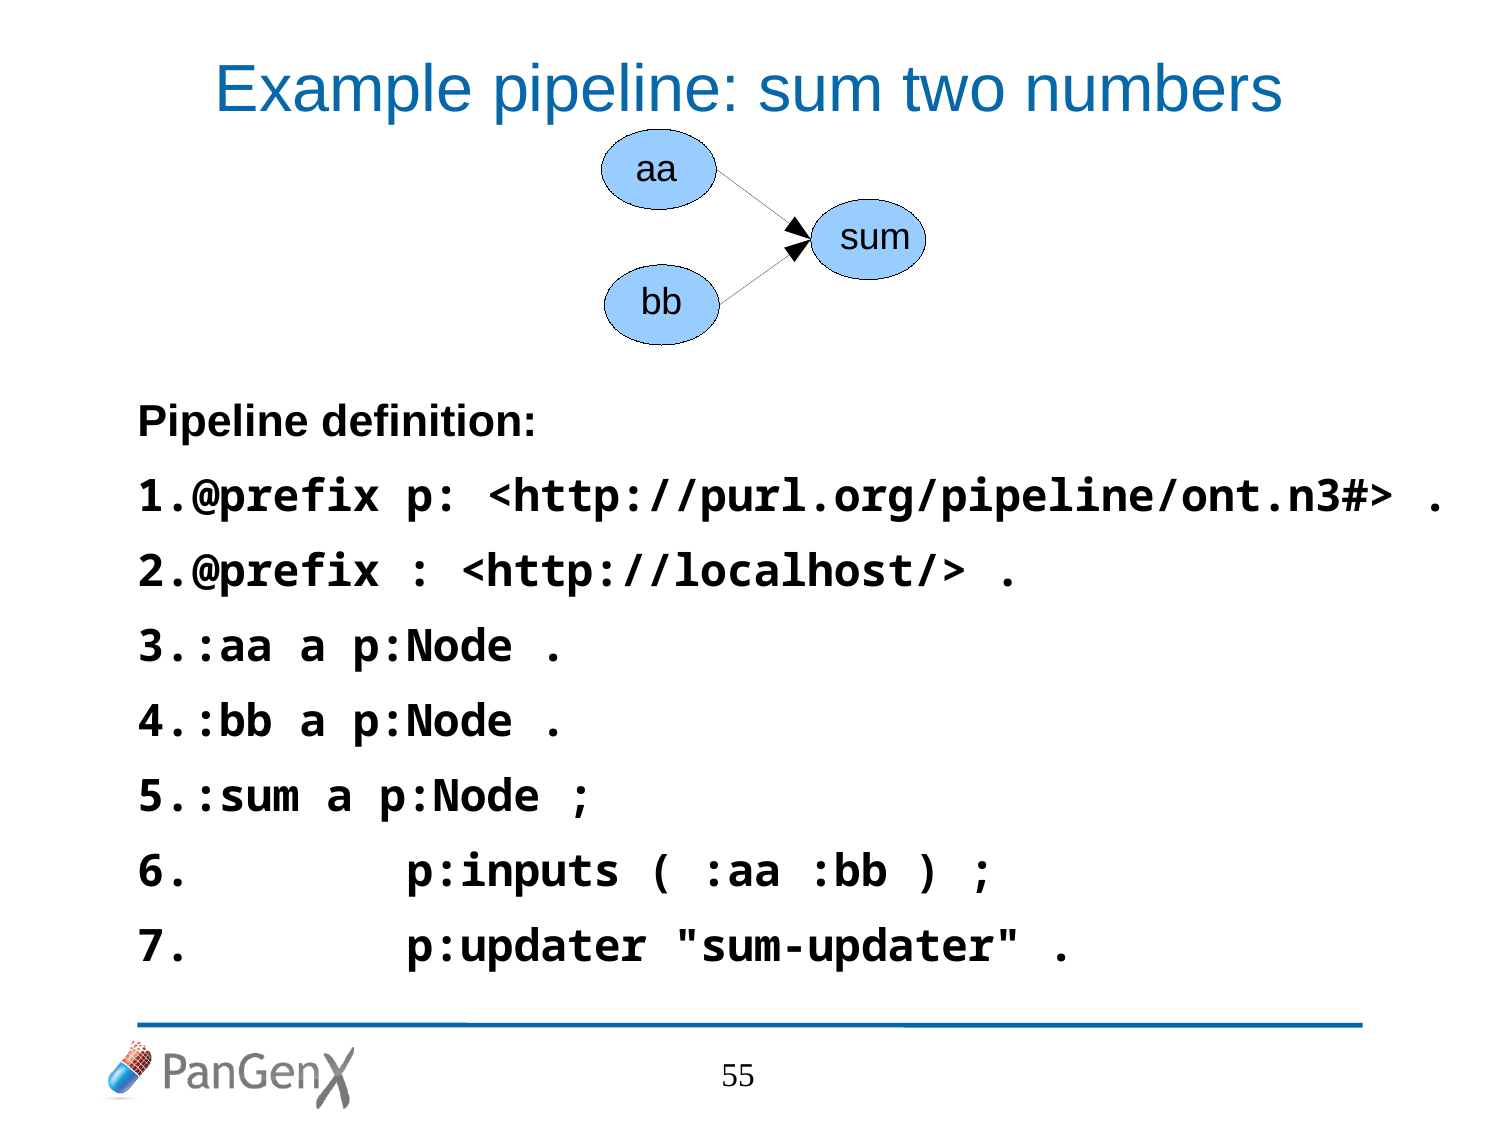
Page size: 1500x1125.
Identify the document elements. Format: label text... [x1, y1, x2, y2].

text_box [633, 264, 691, 270]
text_box sum [825, 204, 926, 265]
text_box aa [620, 136, 693, 197]
text_box [601, 137, 717, 210]
list Pipeline definition: @prefix p: <http://purl.org/pipeline/ont.n3#> . @prefix : <http://localhost/> . :aa a p:Node . :bb a p:Node . :sum a p:Node ; p:inputs ( :aa :bb ) ; p:updater "sum-updater" . [115, 375, 1471, 1005]
picture [89, 1041, 354, 1109]
text_box [626, 129, 691, 136]
title Example pipeline: sum two numbers [0, 0, 1500, 156]
text_box bb [626, 270, 698, 330]
text_box [810, 213, 913, 280]
text_box [841, 199, 896, 204]
text_box [604, 273, 720, 346]
